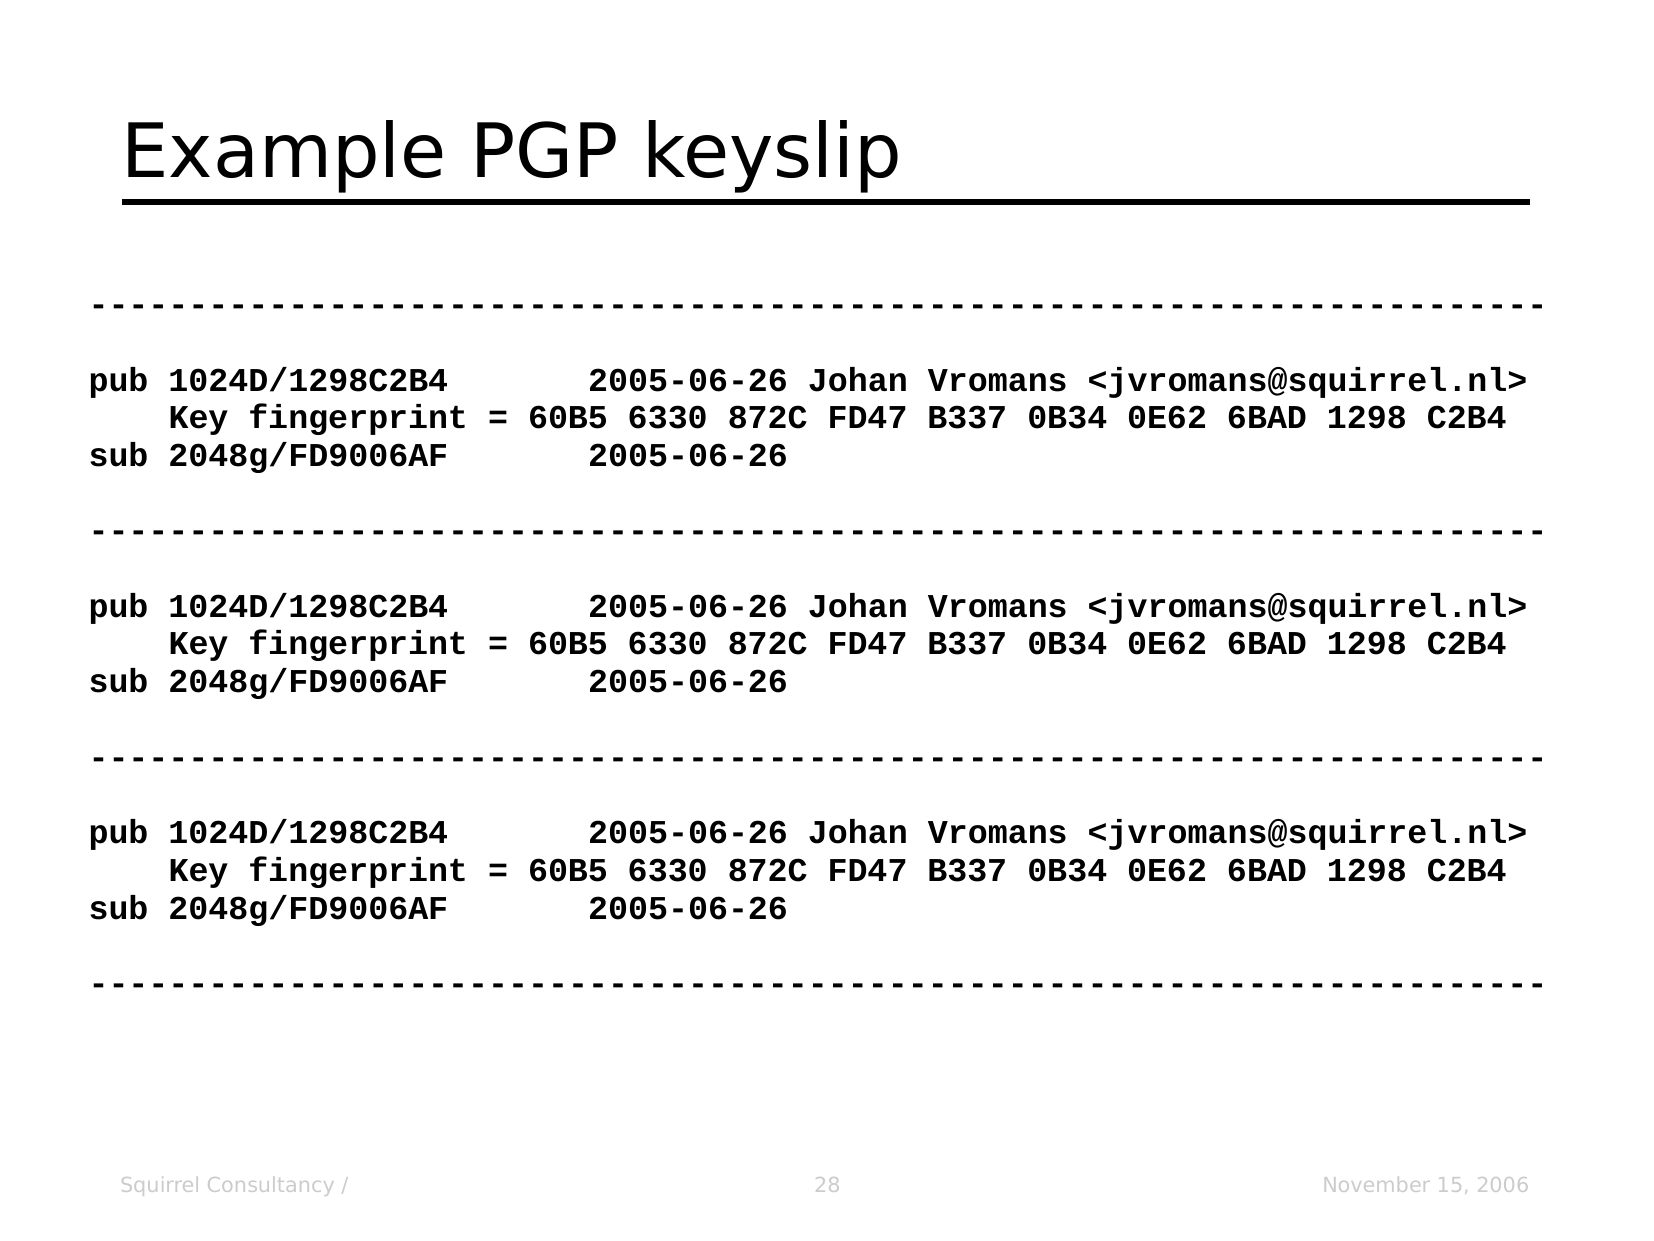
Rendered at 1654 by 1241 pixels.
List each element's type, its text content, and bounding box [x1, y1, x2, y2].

title Example PGP keyslip [121, 102, 1534, 200]
text_box ------------------------------------------------------------------------- pub 1024D/1298C2B4 2005-06-26 Johan Vromans <jvromans@squirrel.nl> Key fingerprint = 60B5 6330 872C FD47 B337 0B34 0E62 6BAD 1298 C2B4 sub 2048g/FD9006AF 2005-06-26 ------------------------------------------------------------------------- pub 1024D/1298C2B4 2005-06-26 Johan Vromans <jvromans@squirrel.nl> Key fingerprint = 60B5 6330 872C FD47 B337 0B34 0E62 6BAD 1298 C2B4 sub 2048g/FD9006AF 2005-06-26 ------------------------------------------------------------------------- pub 1024D/1298C2B4 2005-06-26 Johan Vromans <jvromans@squirrel.nl> Key fingerprint = 60B5 6330 872C FD47 B337 0B34 0E62 6BAD 1298 C2B4 sub 2048g/FD9006AF 2005-06-26 ------------------------------------------------------------------------- [88, 287, 1654, 1063]
